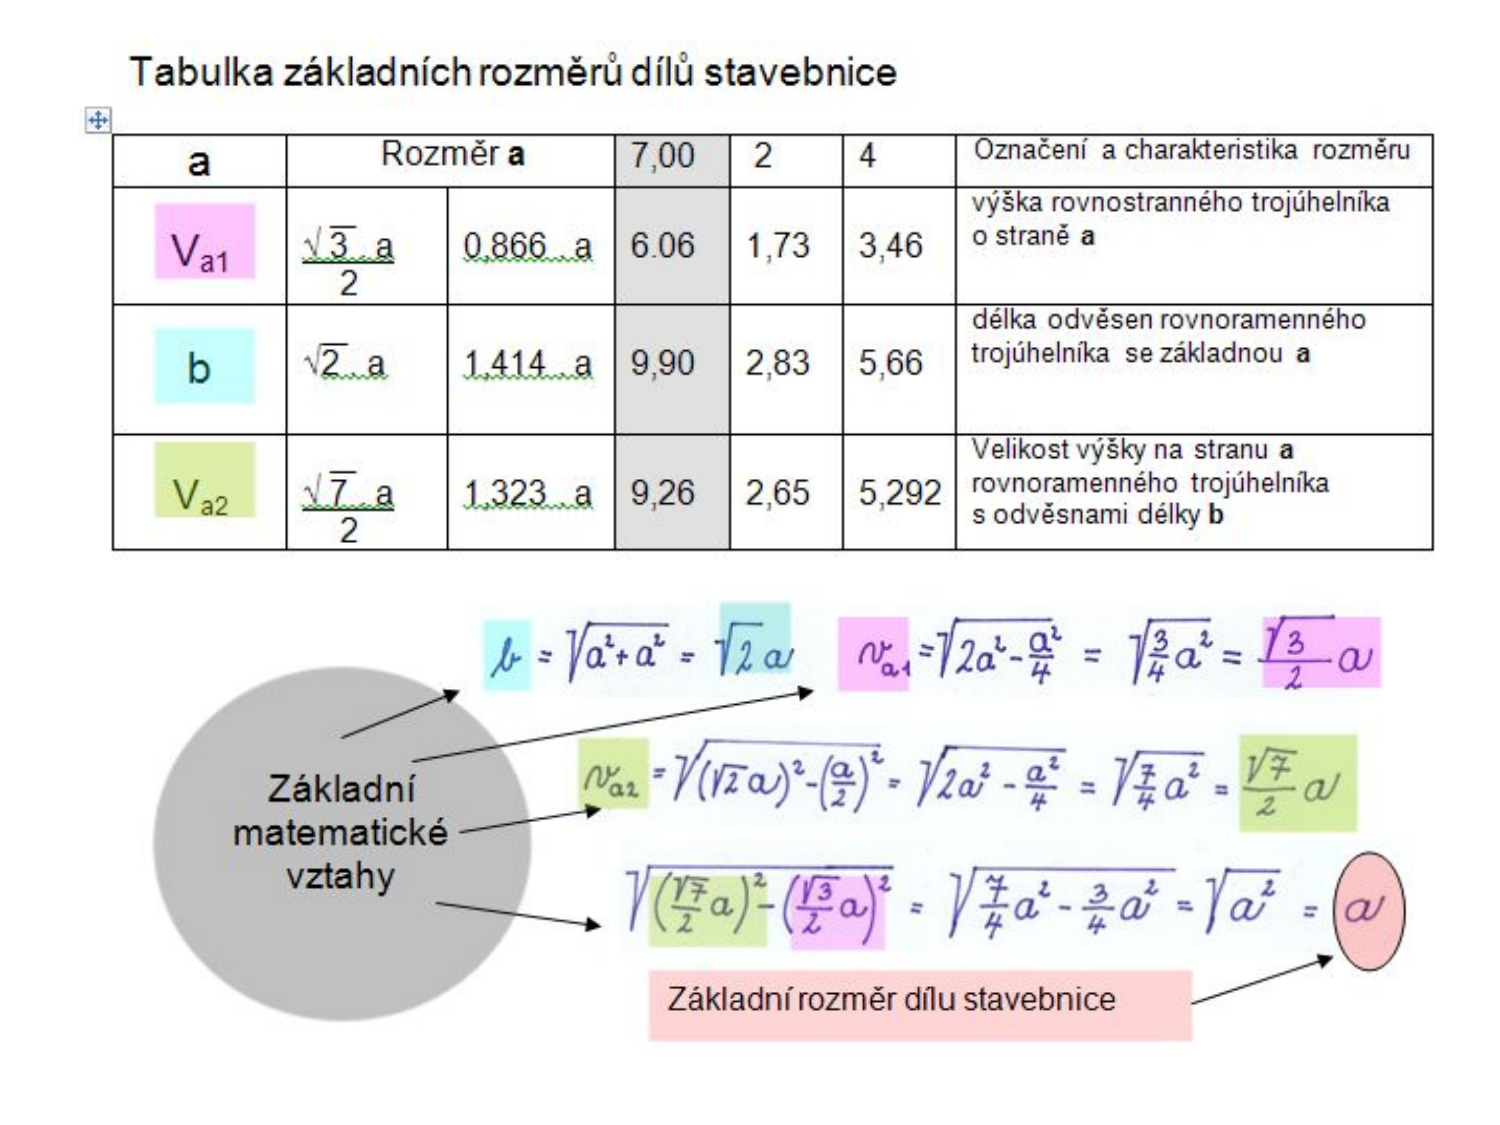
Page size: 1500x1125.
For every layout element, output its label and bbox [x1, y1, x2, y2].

picture [79, 40, 1447, 1054]
